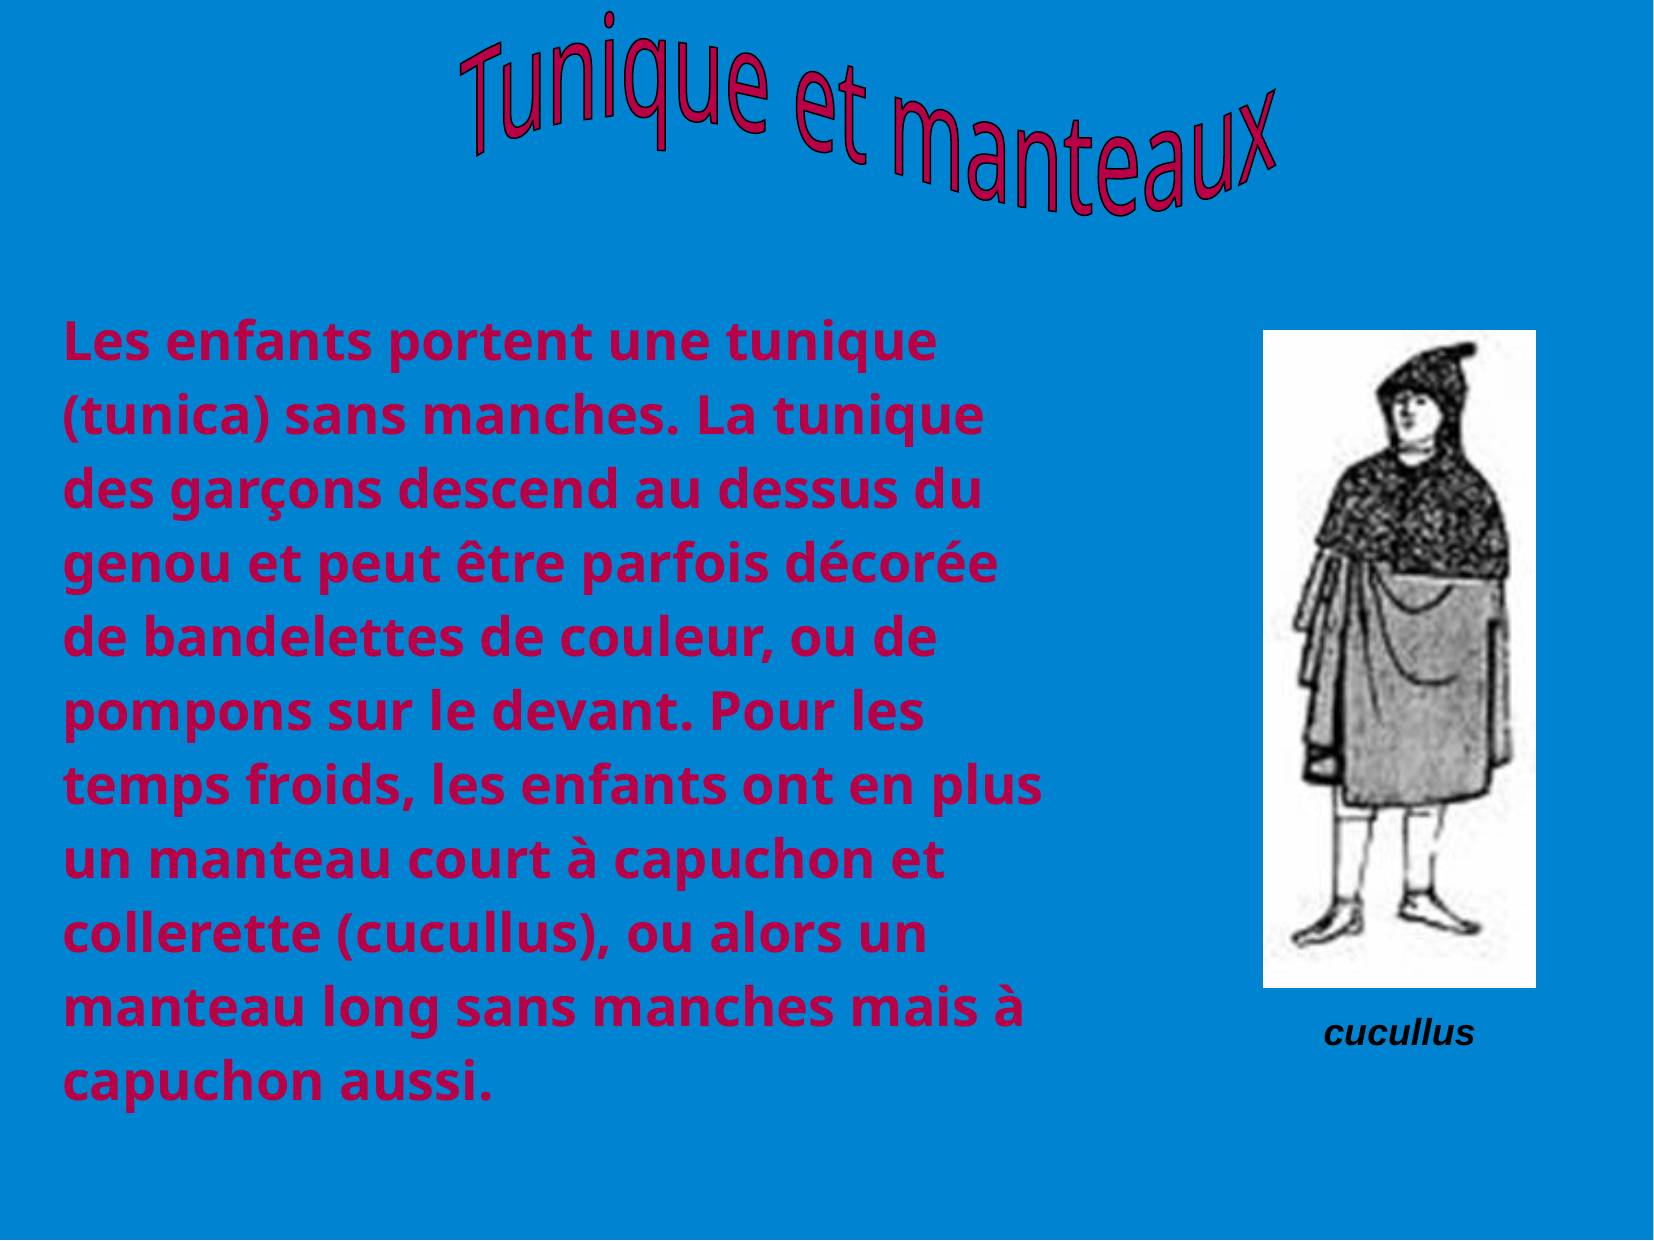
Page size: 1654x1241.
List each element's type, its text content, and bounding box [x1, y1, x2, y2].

text_box Tunique et manteaux [895, 97, 959, 192]
text_box cucullus [1299, 1003, 1501, 1062]
text_box Tunique et manteaux [553, 43, 592, 125]
text_box Tunique et manteaux [796, 71, 834, 153]
text_box Tunique et manteaux [503, 52, 540, 139]
text_box Tunique et manteaux [728, 53, 767, 134]
text_box Tunique et manteaux [1018, 130, 1057, 212]
text_box Tunique et manteaux [460, 42, 501, 156]
text_box Tunique et manteaux [839, 65, 866, 165]
text_box Tunique et manteaux [679, 42, 718, 124]
text_box Les enfants portent une tunique (tunica) sans manches. La tunique des garçons descend au dessus du genou et peut être parfois décorée de bandelettes de couleur, ou de pompons sur le devant. Pour les temps froids, les enfants ont en plus un manteau court à capuchon et collerette (cucullus), ou alors un manteau long sans manches mais à capuchon aussi. [47, 295, 1075, 1199]
picture [1263, 330, 1536, 988]
text_box Tunique et manteaux [1064, 120, 1092, 216]
text_box Tunique et manteaux [1194, 112, 1231, 200]
text_box Tunique et manteaux [968, 121, 1005, 204]
text_box Tunique et manteaux [1145, 131, 1182, 212]
text_box Tunique et manteaux [1098, 137, 1138, 216]
text_box Tunique et manteaux [1238, 89, 1276, 186]
text_box Tunique et manteaux [605, 39, 613, 117]
text_box Tunique et manteaux [624, 38, 666, 151]
